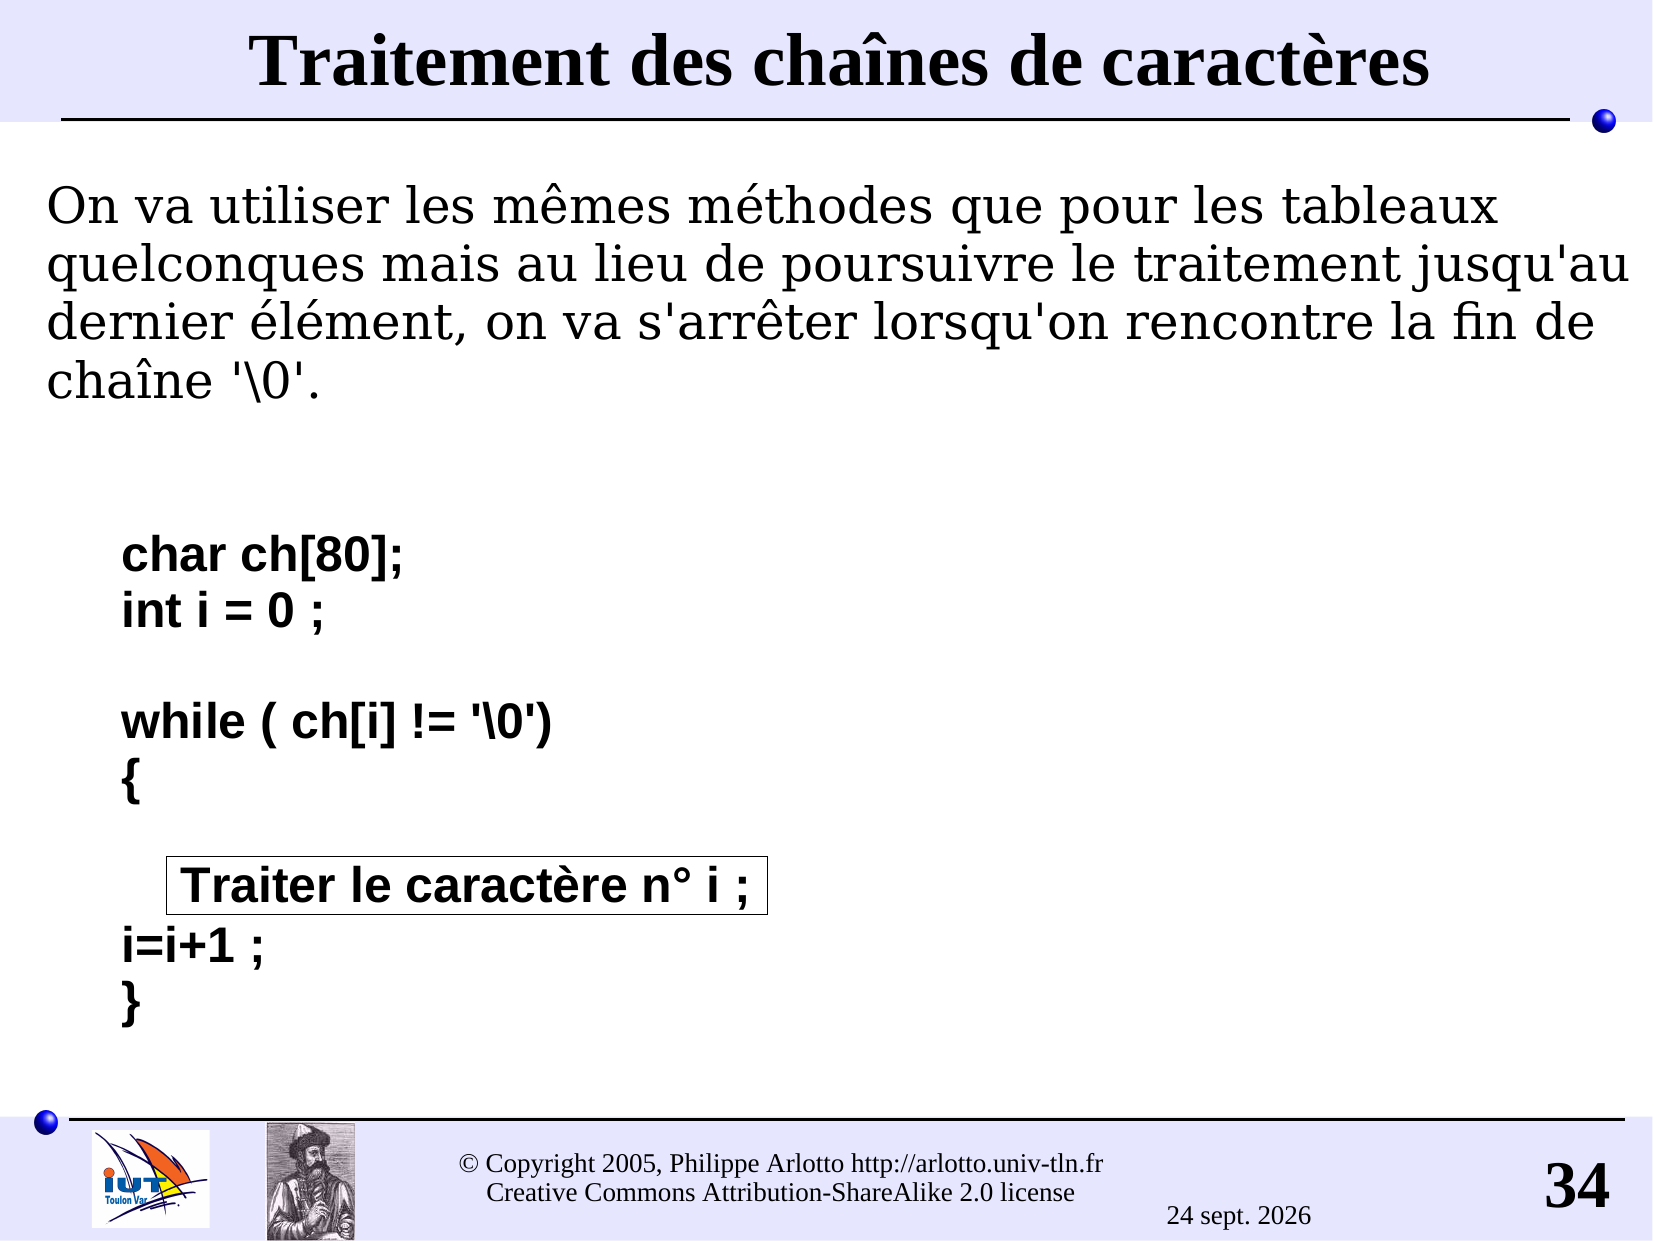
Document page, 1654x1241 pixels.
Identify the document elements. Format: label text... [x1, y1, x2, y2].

picture [265, 1201, 355, 1241]
text_box Traiter le caractère n° i ; [166, 856, 768, 915]
text_box On va utiliser les mêmes méthodes que pour les tableaux quelconques mais au lieu de poursuivre le traitement jusqu'au dernier élément, on va s'arrêter lorsqu'on rencontre la fin de chaîne '\0'. char ch[80]; int i = 0 ; while ( ch[i] != '\0') { i=i+1 ; } [46, 177, 1633, 1201]
title Traitement des chaînes de caractères [95, 11, 1585, 110]
